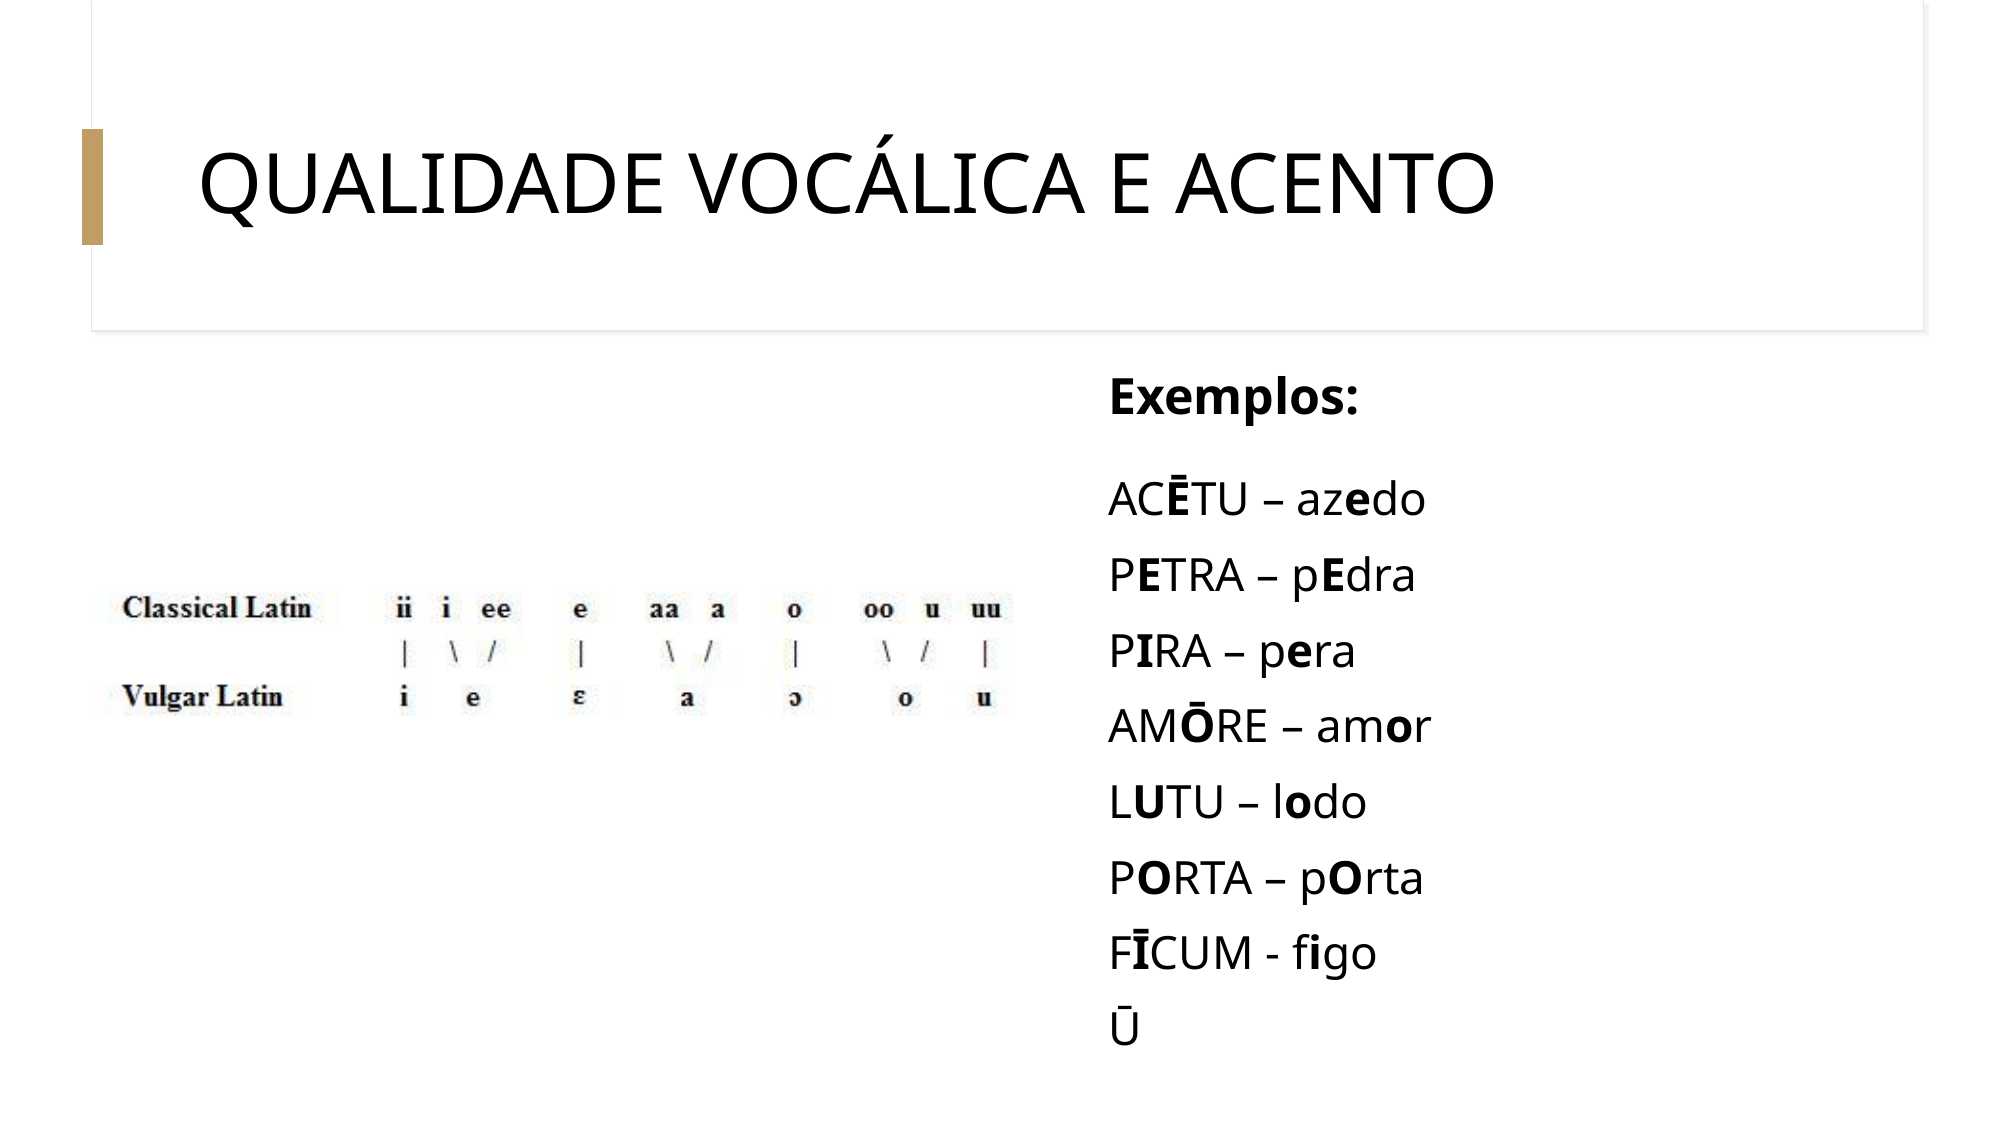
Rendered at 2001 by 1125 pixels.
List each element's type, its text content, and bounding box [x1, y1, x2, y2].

title QUALIDADE VOCÁLICA E ACENTO [183, 90, 1852, 284]
list Exemplos: [1093, 339, 1818, 432]
list ACĒTU – azedo PETRA – pEdra PIRA – pera AMŌRE – amor LUTU – lodo PORTA – pOrta FĪCUM - figo Ū [1093, 462, 1852, 1071]
picture [94, 562, 1042, 743]
